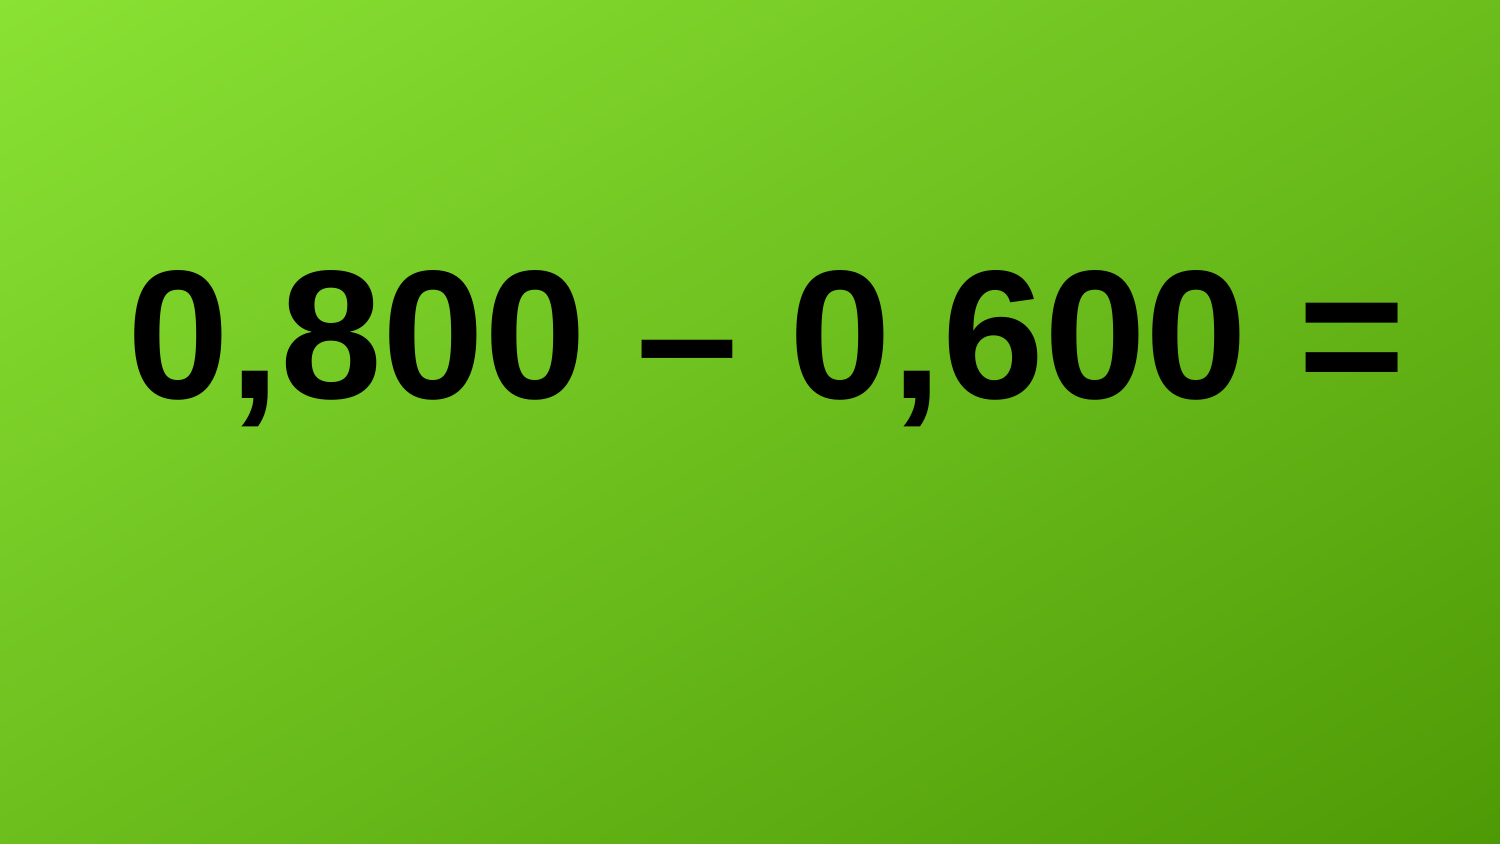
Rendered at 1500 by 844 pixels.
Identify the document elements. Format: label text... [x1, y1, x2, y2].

title 0,800 – 0,600 = [112, 259, 1441, 450]
